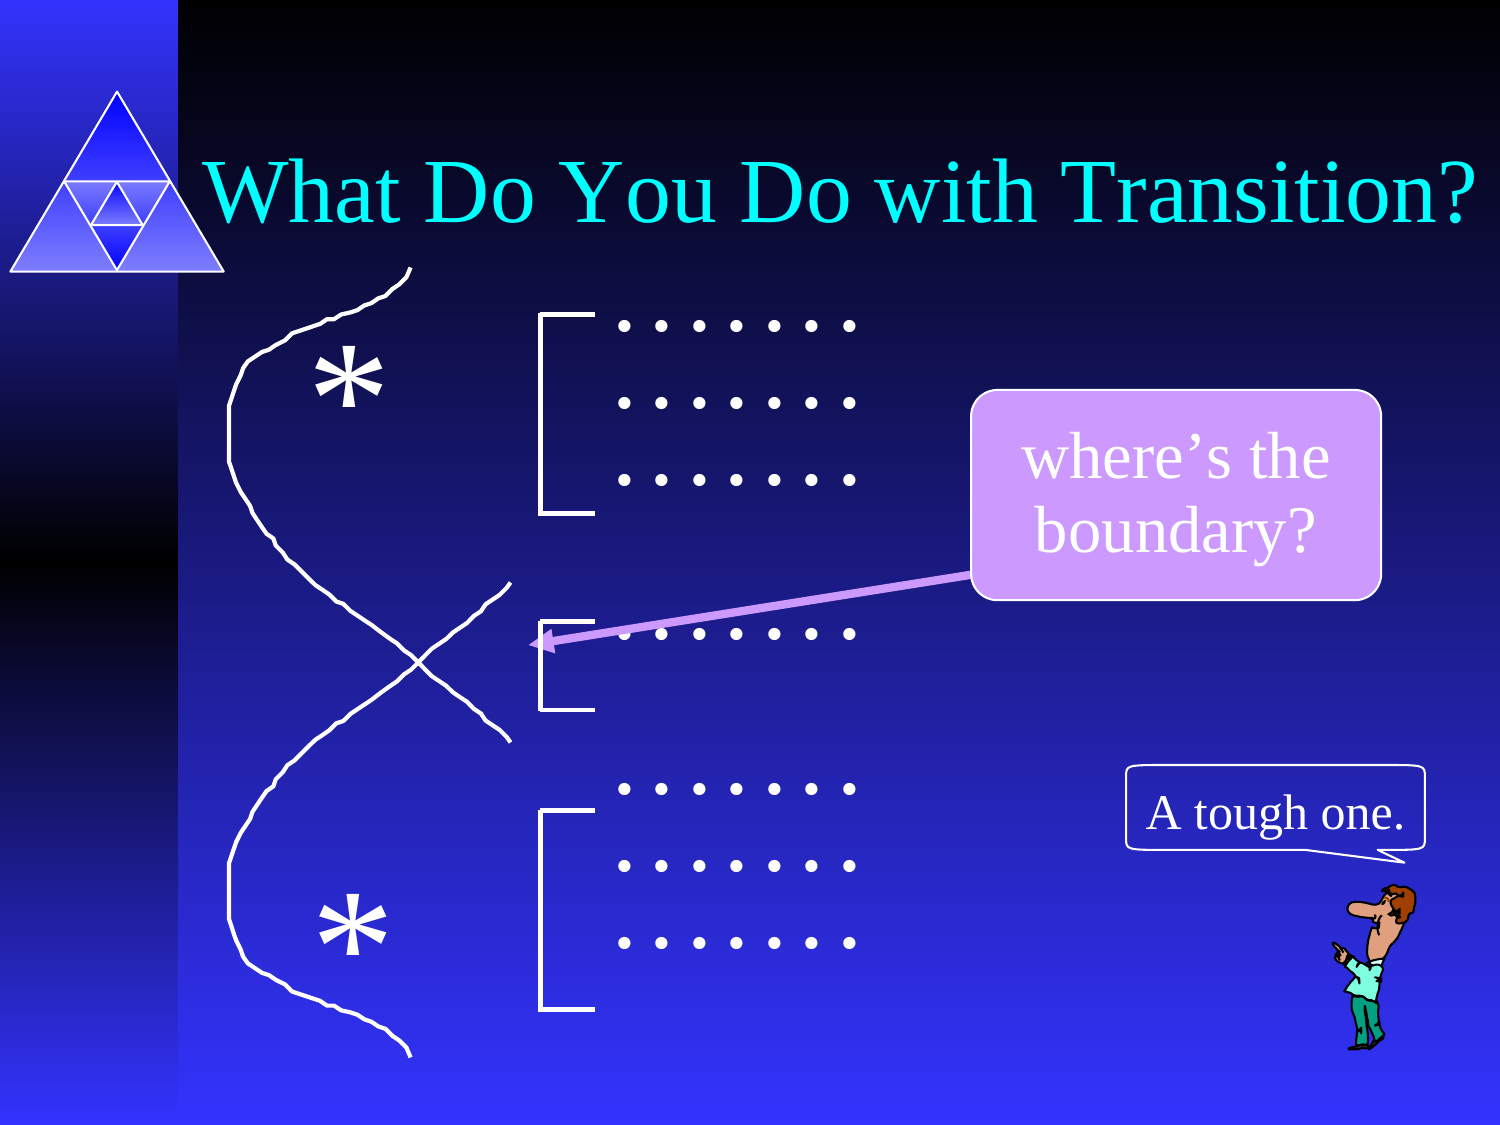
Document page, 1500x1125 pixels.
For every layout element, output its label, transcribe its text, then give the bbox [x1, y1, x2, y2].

text_box where’s the boundary? [979, 398, 1373, 592]
text_box . . . . . . . . . . . . . . . . . . . . . . . . . . . . . . . . . . . . . . . . . . . . . . . . . [599, 587, 925, 972]
text_box [1332, 942, 1341, 952]
text_box * [292, 299, 503, 500]
text_box * [296, 847, 507, 1047]
text_box [1344, 884, 1416, 1003]
title What Do You Do with Transition? [187, 99, 1500, 288]
text_box [1348, 1036, 1384, 1050]
text_box [1334, 948, 1352, 965]
text_box A tough one. [1126, 765, 1426, 863]
text_box [971, 389, 1382, 601]
text_box . . . . . . . . . . . . . . . . . . . . . . . . . . . . . . . . . . . . . . . . . . . . . . . . . [599, 262, 925, 629]
